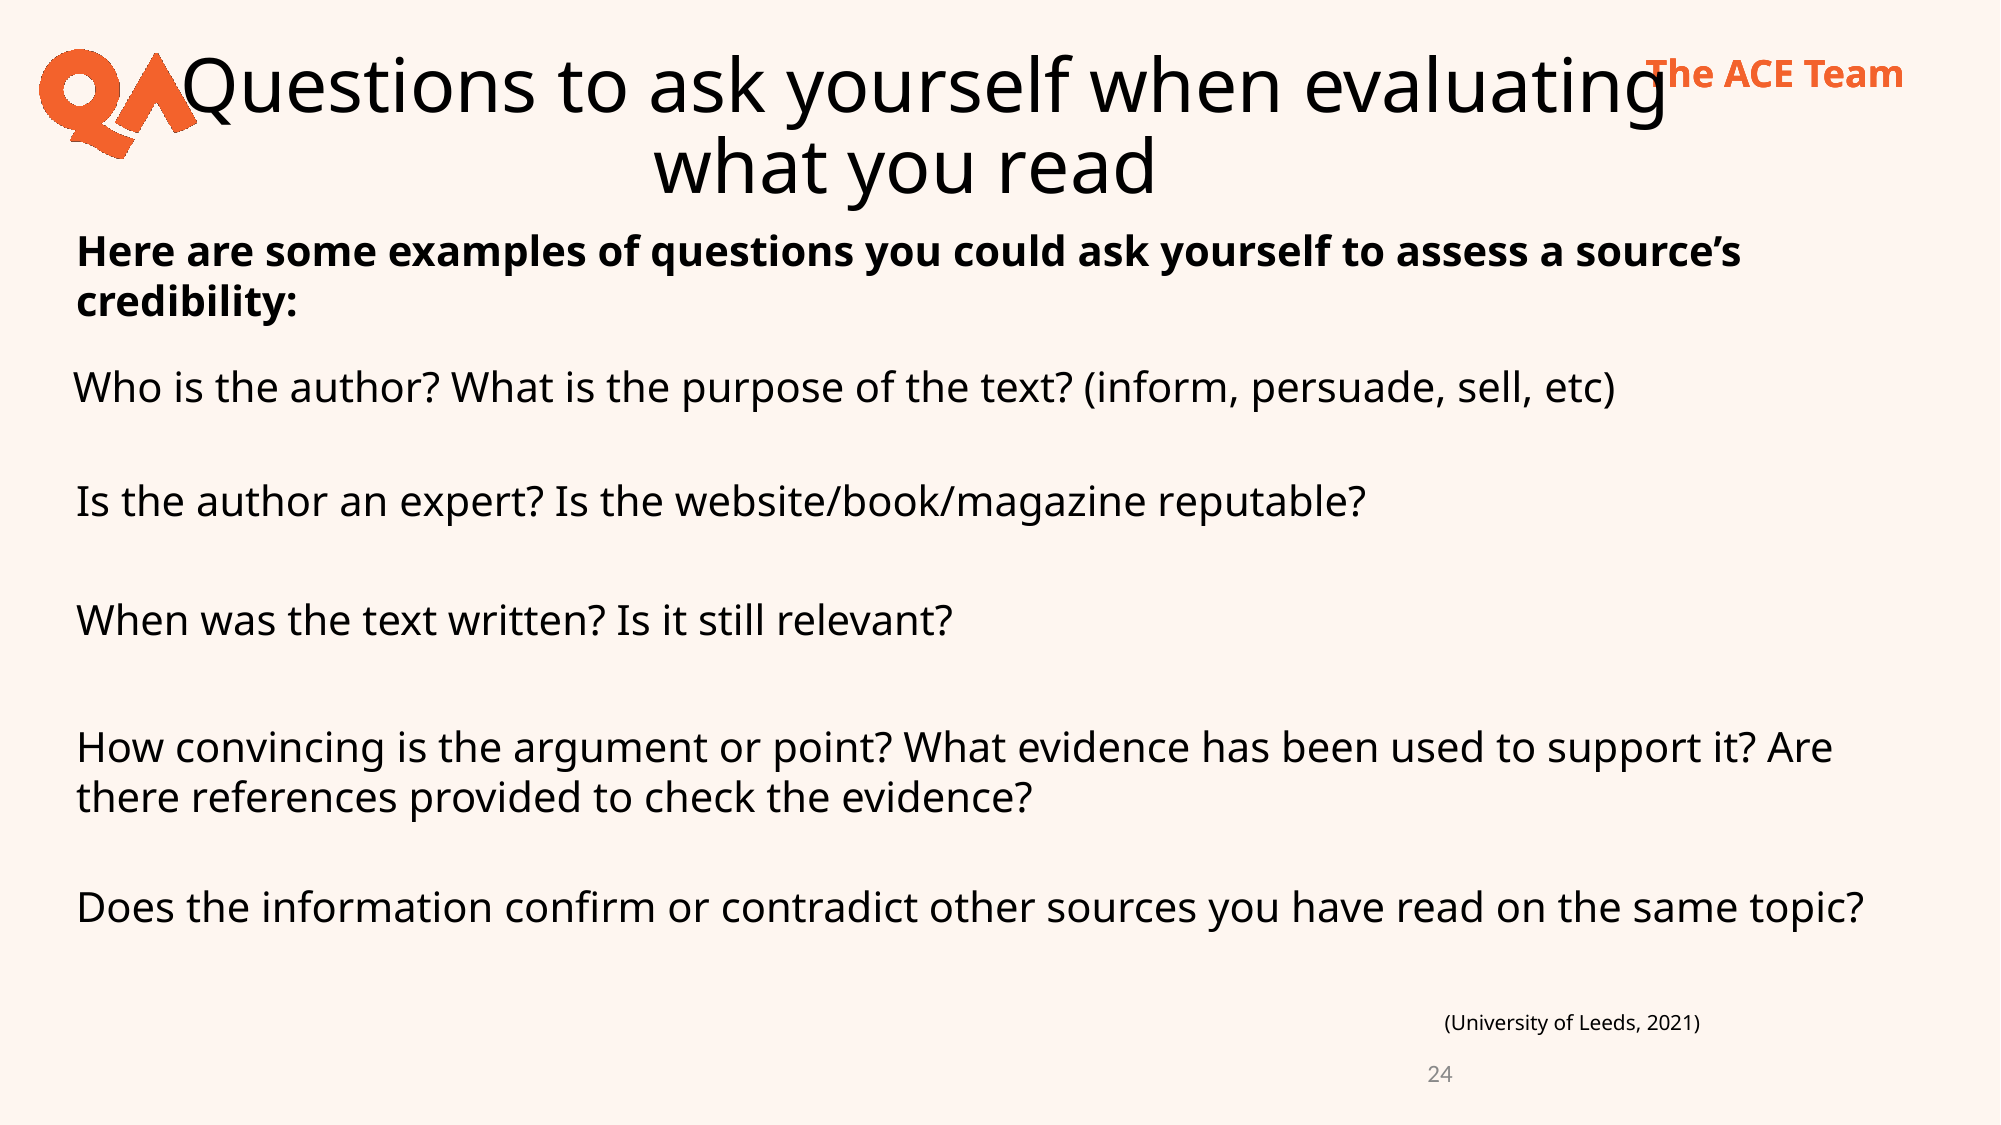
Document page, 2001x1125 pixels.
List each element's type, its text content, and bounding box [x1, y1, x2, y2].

text_box Here are some examples of questions you could ask yourself to assess a source’s credibility: [61, 217, 1908, 334]
text_box Who is the author? What is the purpose of the text? (inform, persuade, sell, etc) [58, 354, 1907, 419]
text_box Is the author an expert? Is the website/book/magazine reputable? [61, 467, 1797, 534]
text_box [1412, 1042, 1863, 1103]
text_box Does the information confirm or contradict other sources you have read on the same topic? [61, 873, 1939, 938]
text_box Questions to ask yourself when evaluating what you read [157, 0, 1695, 217]
text_box (University of Leeds, 2021) [1430, 1002, 1715, 1042]
text_box How convincing is the argument or point? What evidence has been used to support it? Are there references provided to check the evidence? [61, 713, 1957, 828]
picture [39, 49, 157, 159]
text_box When was the text written? Is it still relevant? [61, 586, 1061, 651]
text_box The ACE Team [1695, 43, 1920, 103]
